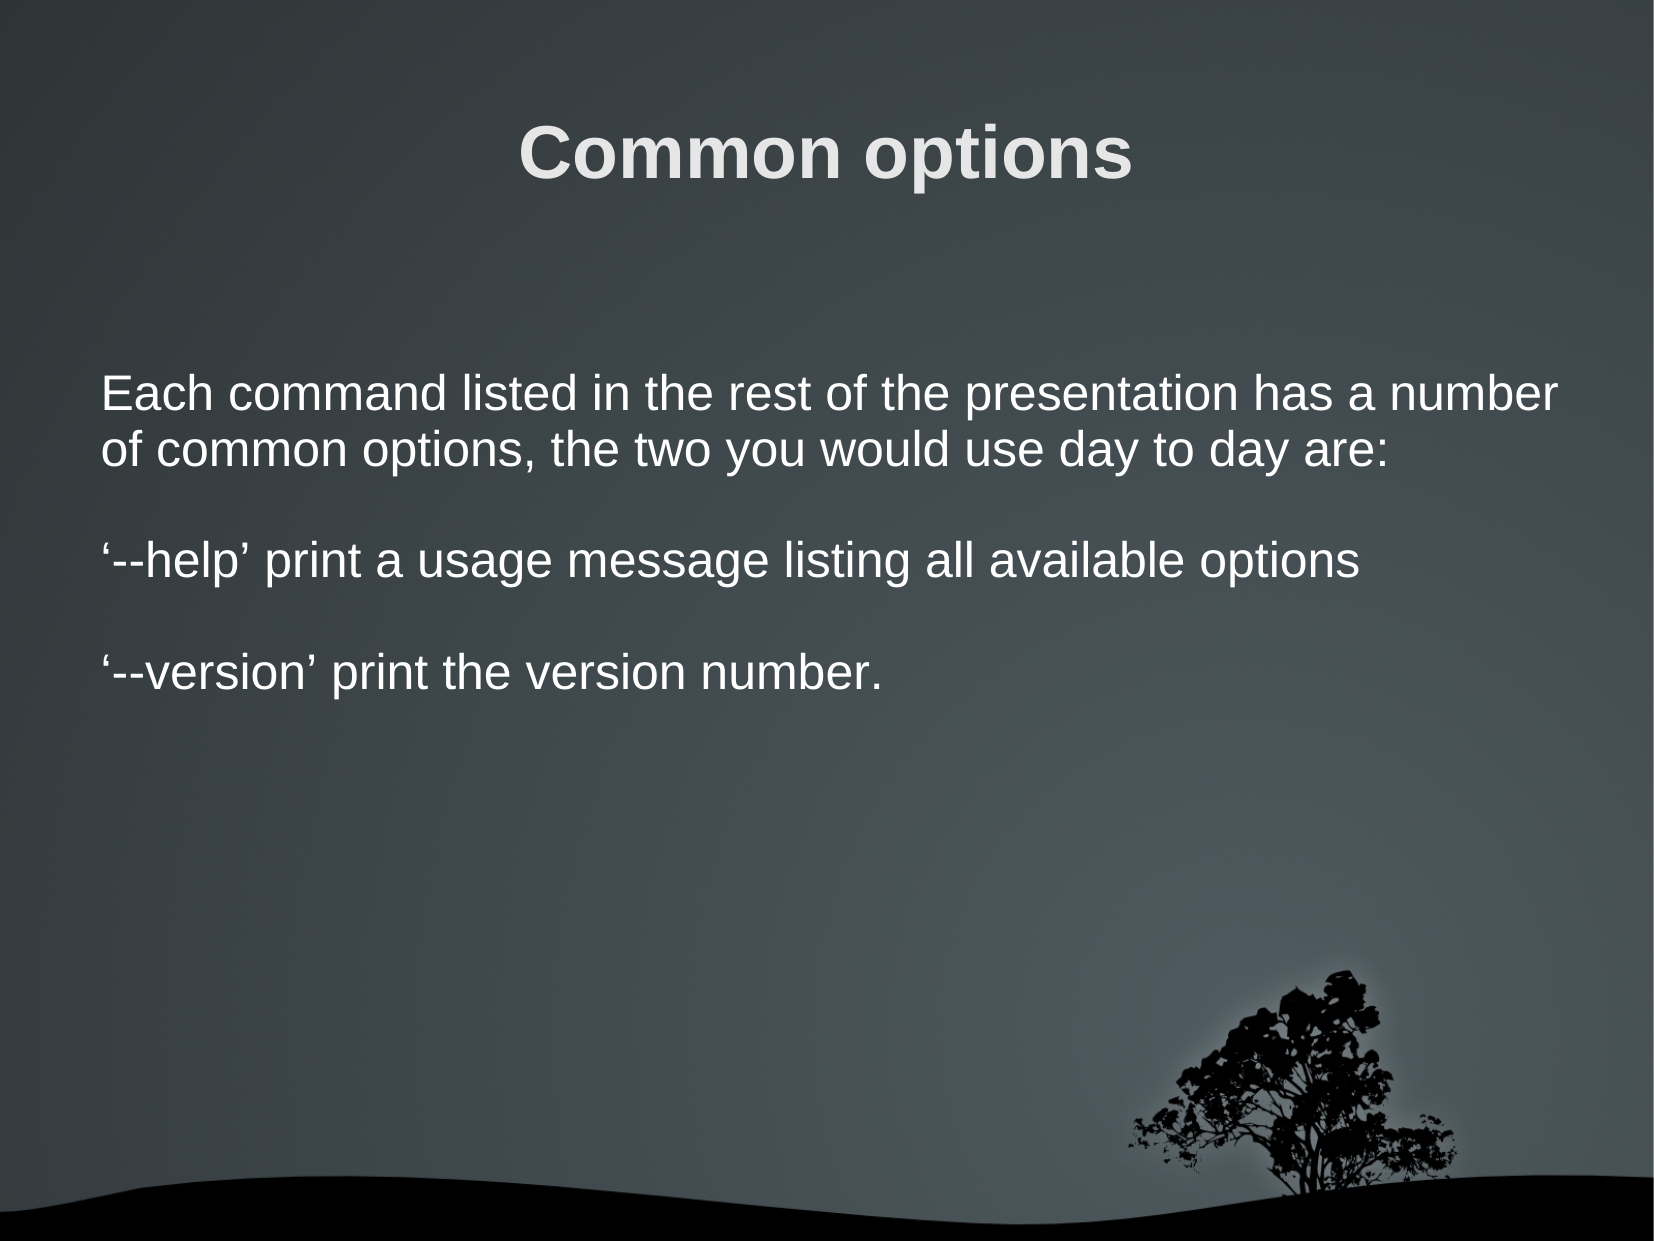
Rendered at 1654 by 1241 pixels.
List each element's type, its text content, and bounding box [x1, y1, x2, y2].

subtitle Each command listed in the rest of the presentation has a number of common options, the two you would use day to day are: ‘--help’ print a usage message listing all available options ‘--version’ print the version number. [82, 297, 1571, 768]
picture [0, 0, 1654, 1241]
title Common options [82, 56, 1571, 250]
